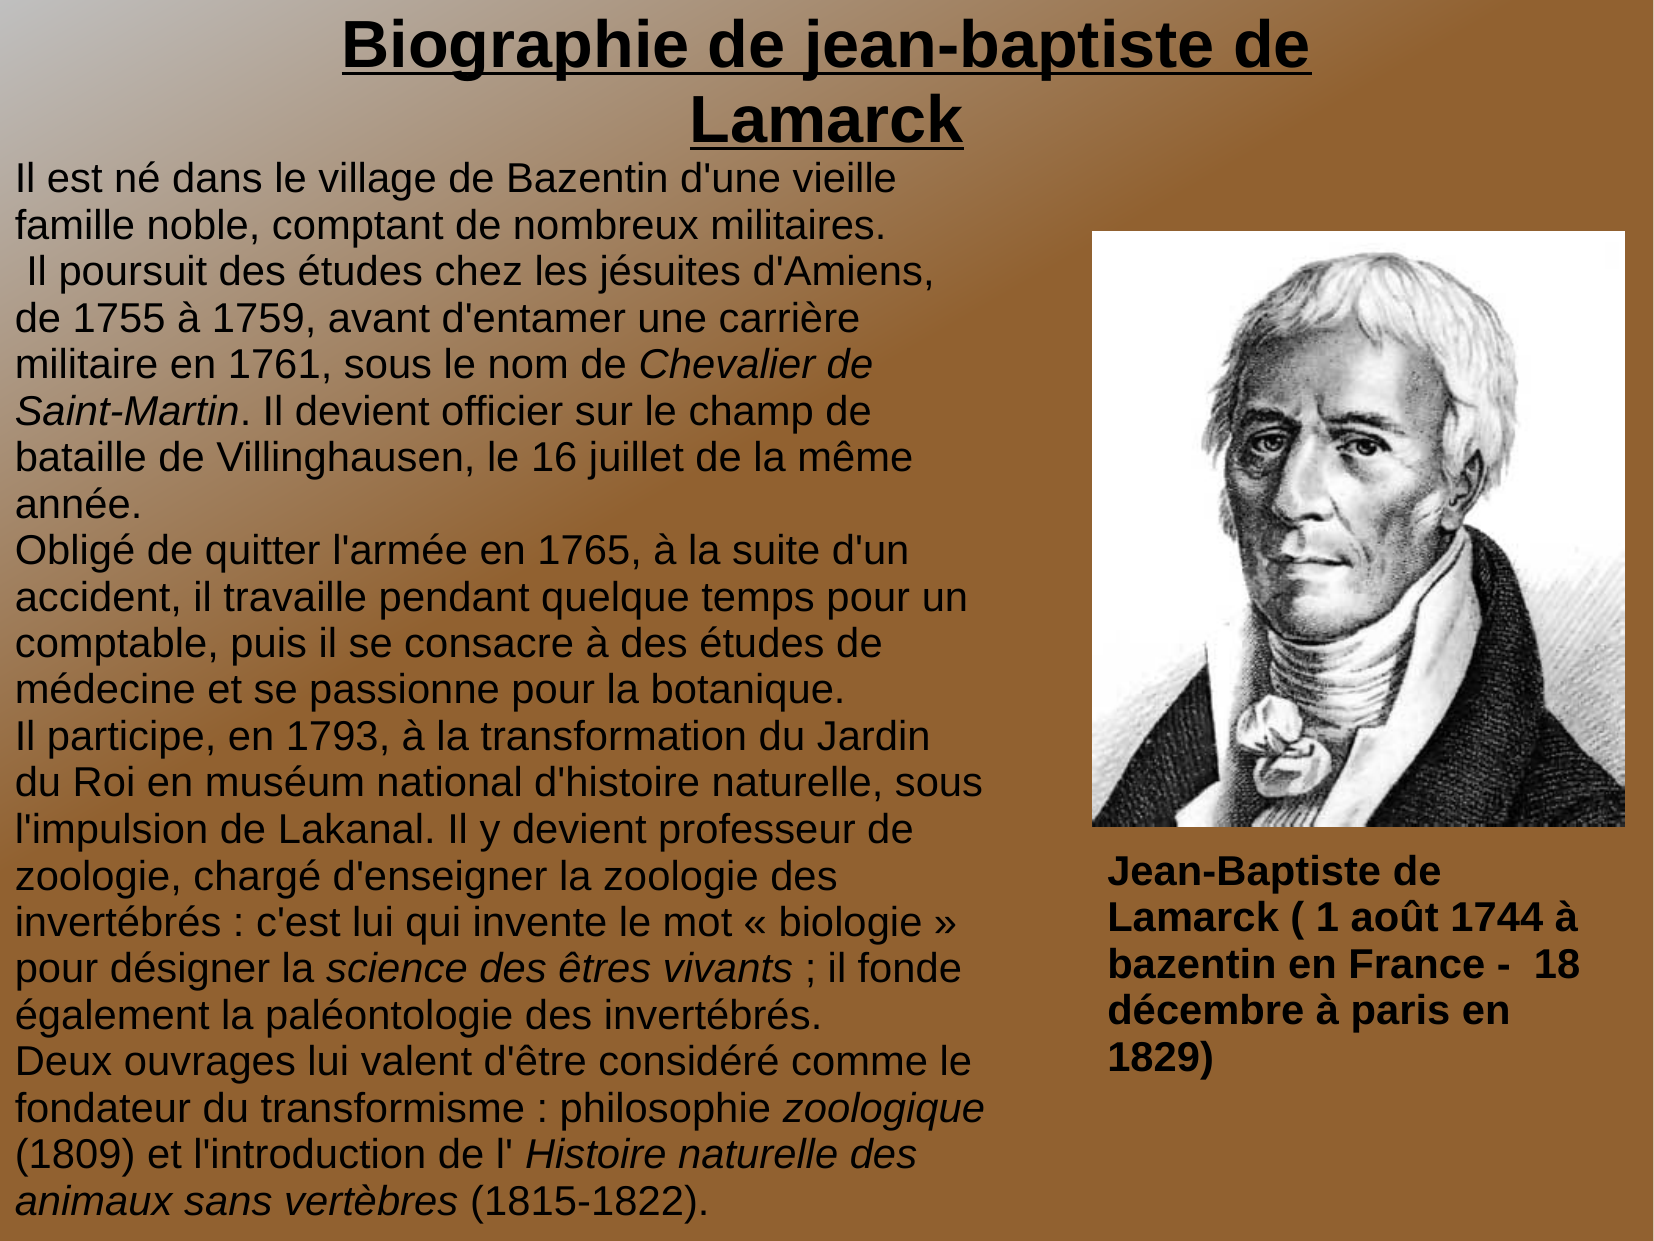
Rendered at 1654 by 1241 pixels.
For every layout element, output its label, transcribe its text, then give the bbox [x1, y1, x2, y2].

text_box Il est né dans le village de Bazentin d'une vieille famille noble, comptant de nombreux militaires. Il poursuit des études chez les jésuites d'Amiens, de 1755 à 1759, avant d'entamer une carrière militaire en 1761, sous le nom de Chevalier de Saint-Martin. Il devient officier sur le champ de bataille de Villinghausen, le 16 juillet de la même année. Obligé de quitter l'armée en 1765, à la suite d'un accident, il travaille pendant quelque temps pour un comptable, puis il se consacre à des études de médecine et se passionne pour la botanique. Il participe, en 1793, à la transformation du Jardin du Roi en muséum national d'histoire naturelle, sous l'impulsion de Lakanal. Il y devient professeur de zoologie, chargé d'enseigner la zoologie des invertébrés : c'est lui qui invente le mot « biologie » pour désigner la science des êtres vivants ; il fonde également la paléontologie des invertébrés. Deux ouvrages lui valent d'être considéré comme le fondateur du transformisme : philosophie zoologique (1809) et l'introduction de l' Histoire naturelle des animaux sans vertèbres (1815-1822). [0, 147, 1004, 1241]
text_box Jean-Baptiste de Lamarck ( 1 août 1744 à bazentin en France - 18 décembre à paris en 1829) [1092, 840, 1625, 1093]
text_box Biographie de jean-baptiste de Lamarck [265, 0, 1388, 165]
picture [1092, 231, 1625, 827]
